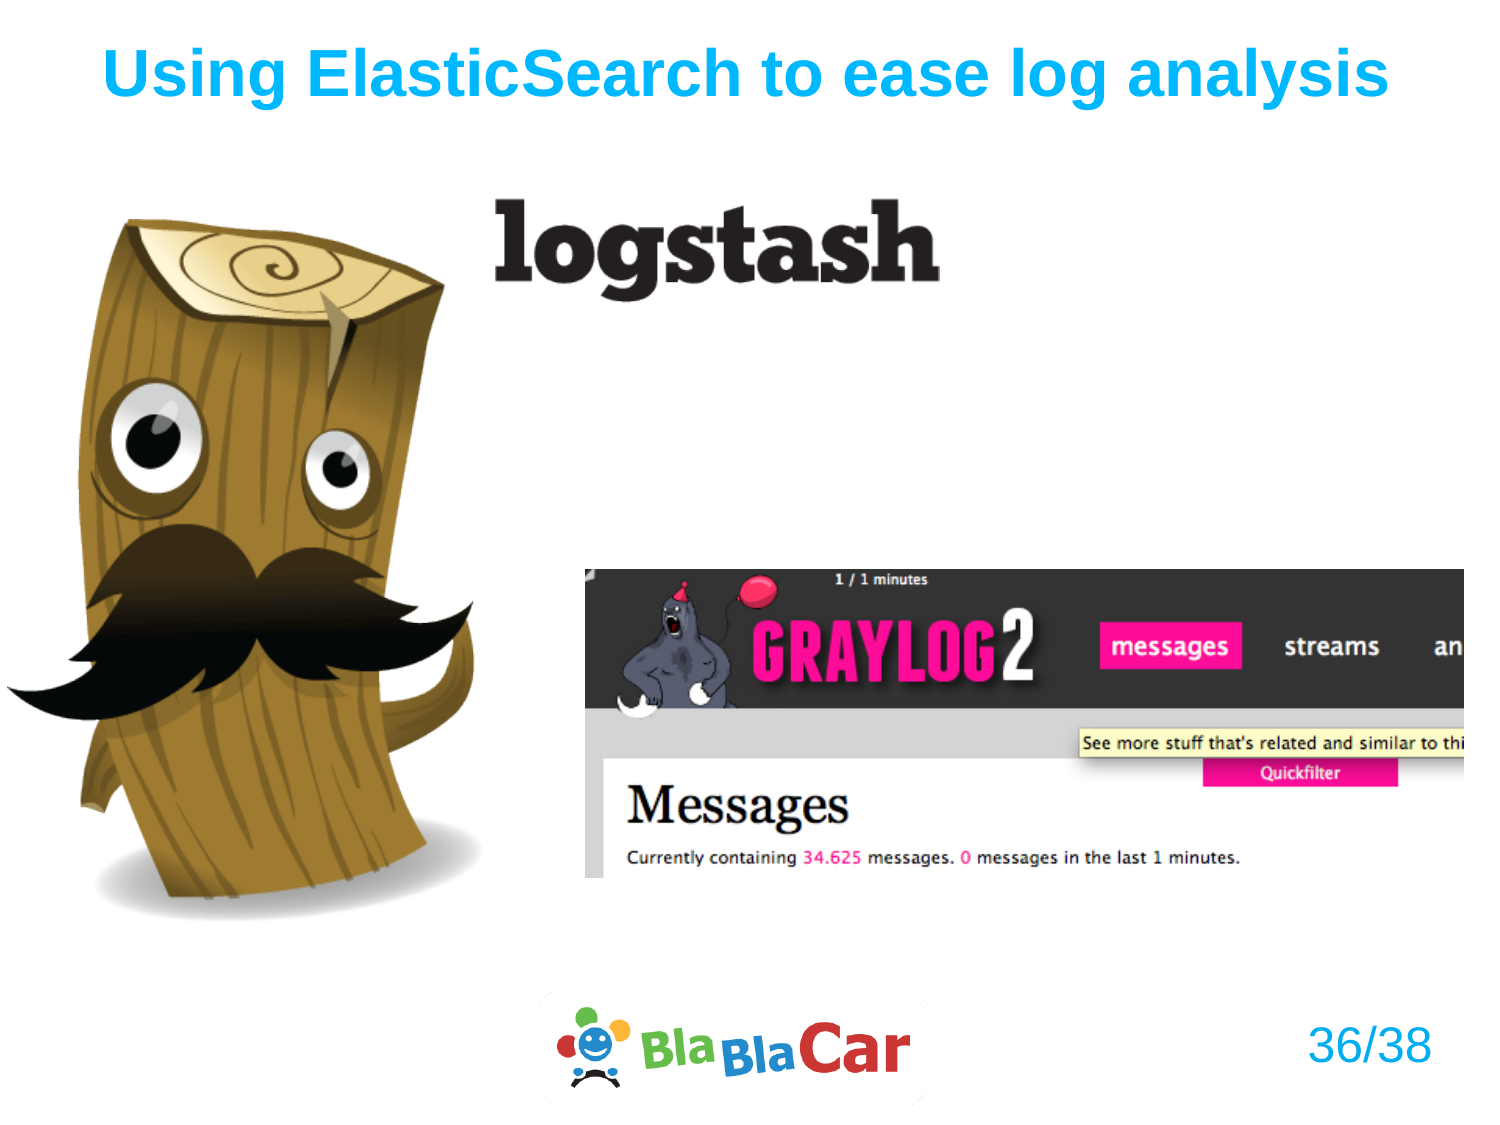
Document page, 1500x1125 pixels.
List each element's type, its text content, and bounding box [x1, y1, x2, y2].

picture [495, 186, 940, 316]
text_box Using ElasticSearch to ease log analysis [9, 22, 1486, 118]
picture [7, 219, 483, 980]
picture [585, 569, 1464, 878]
